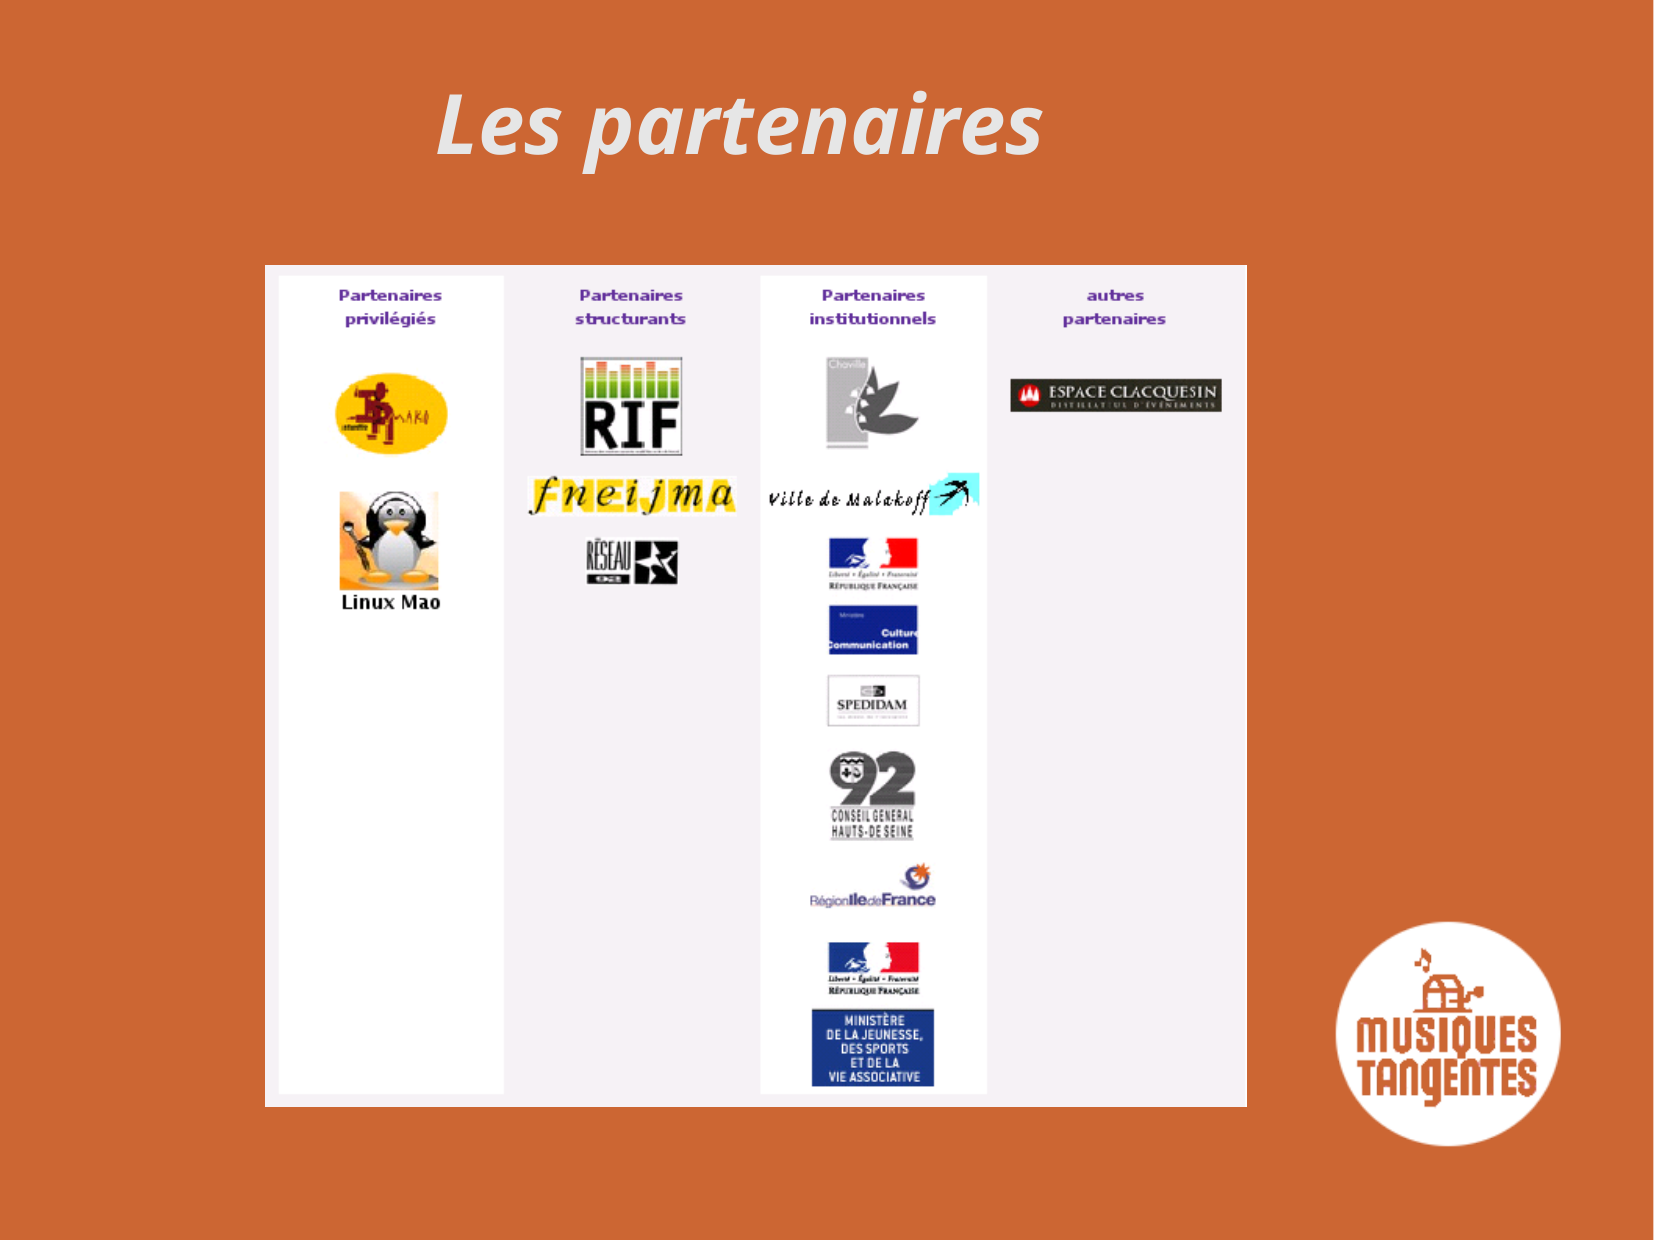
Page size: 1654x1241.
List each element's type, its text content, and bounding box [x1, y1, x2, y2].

picture [1299, 885, 1595, 1182]
picture [265, 265, 1247, 1107]
title Les partenaires [34, 18, 1447, 226]
